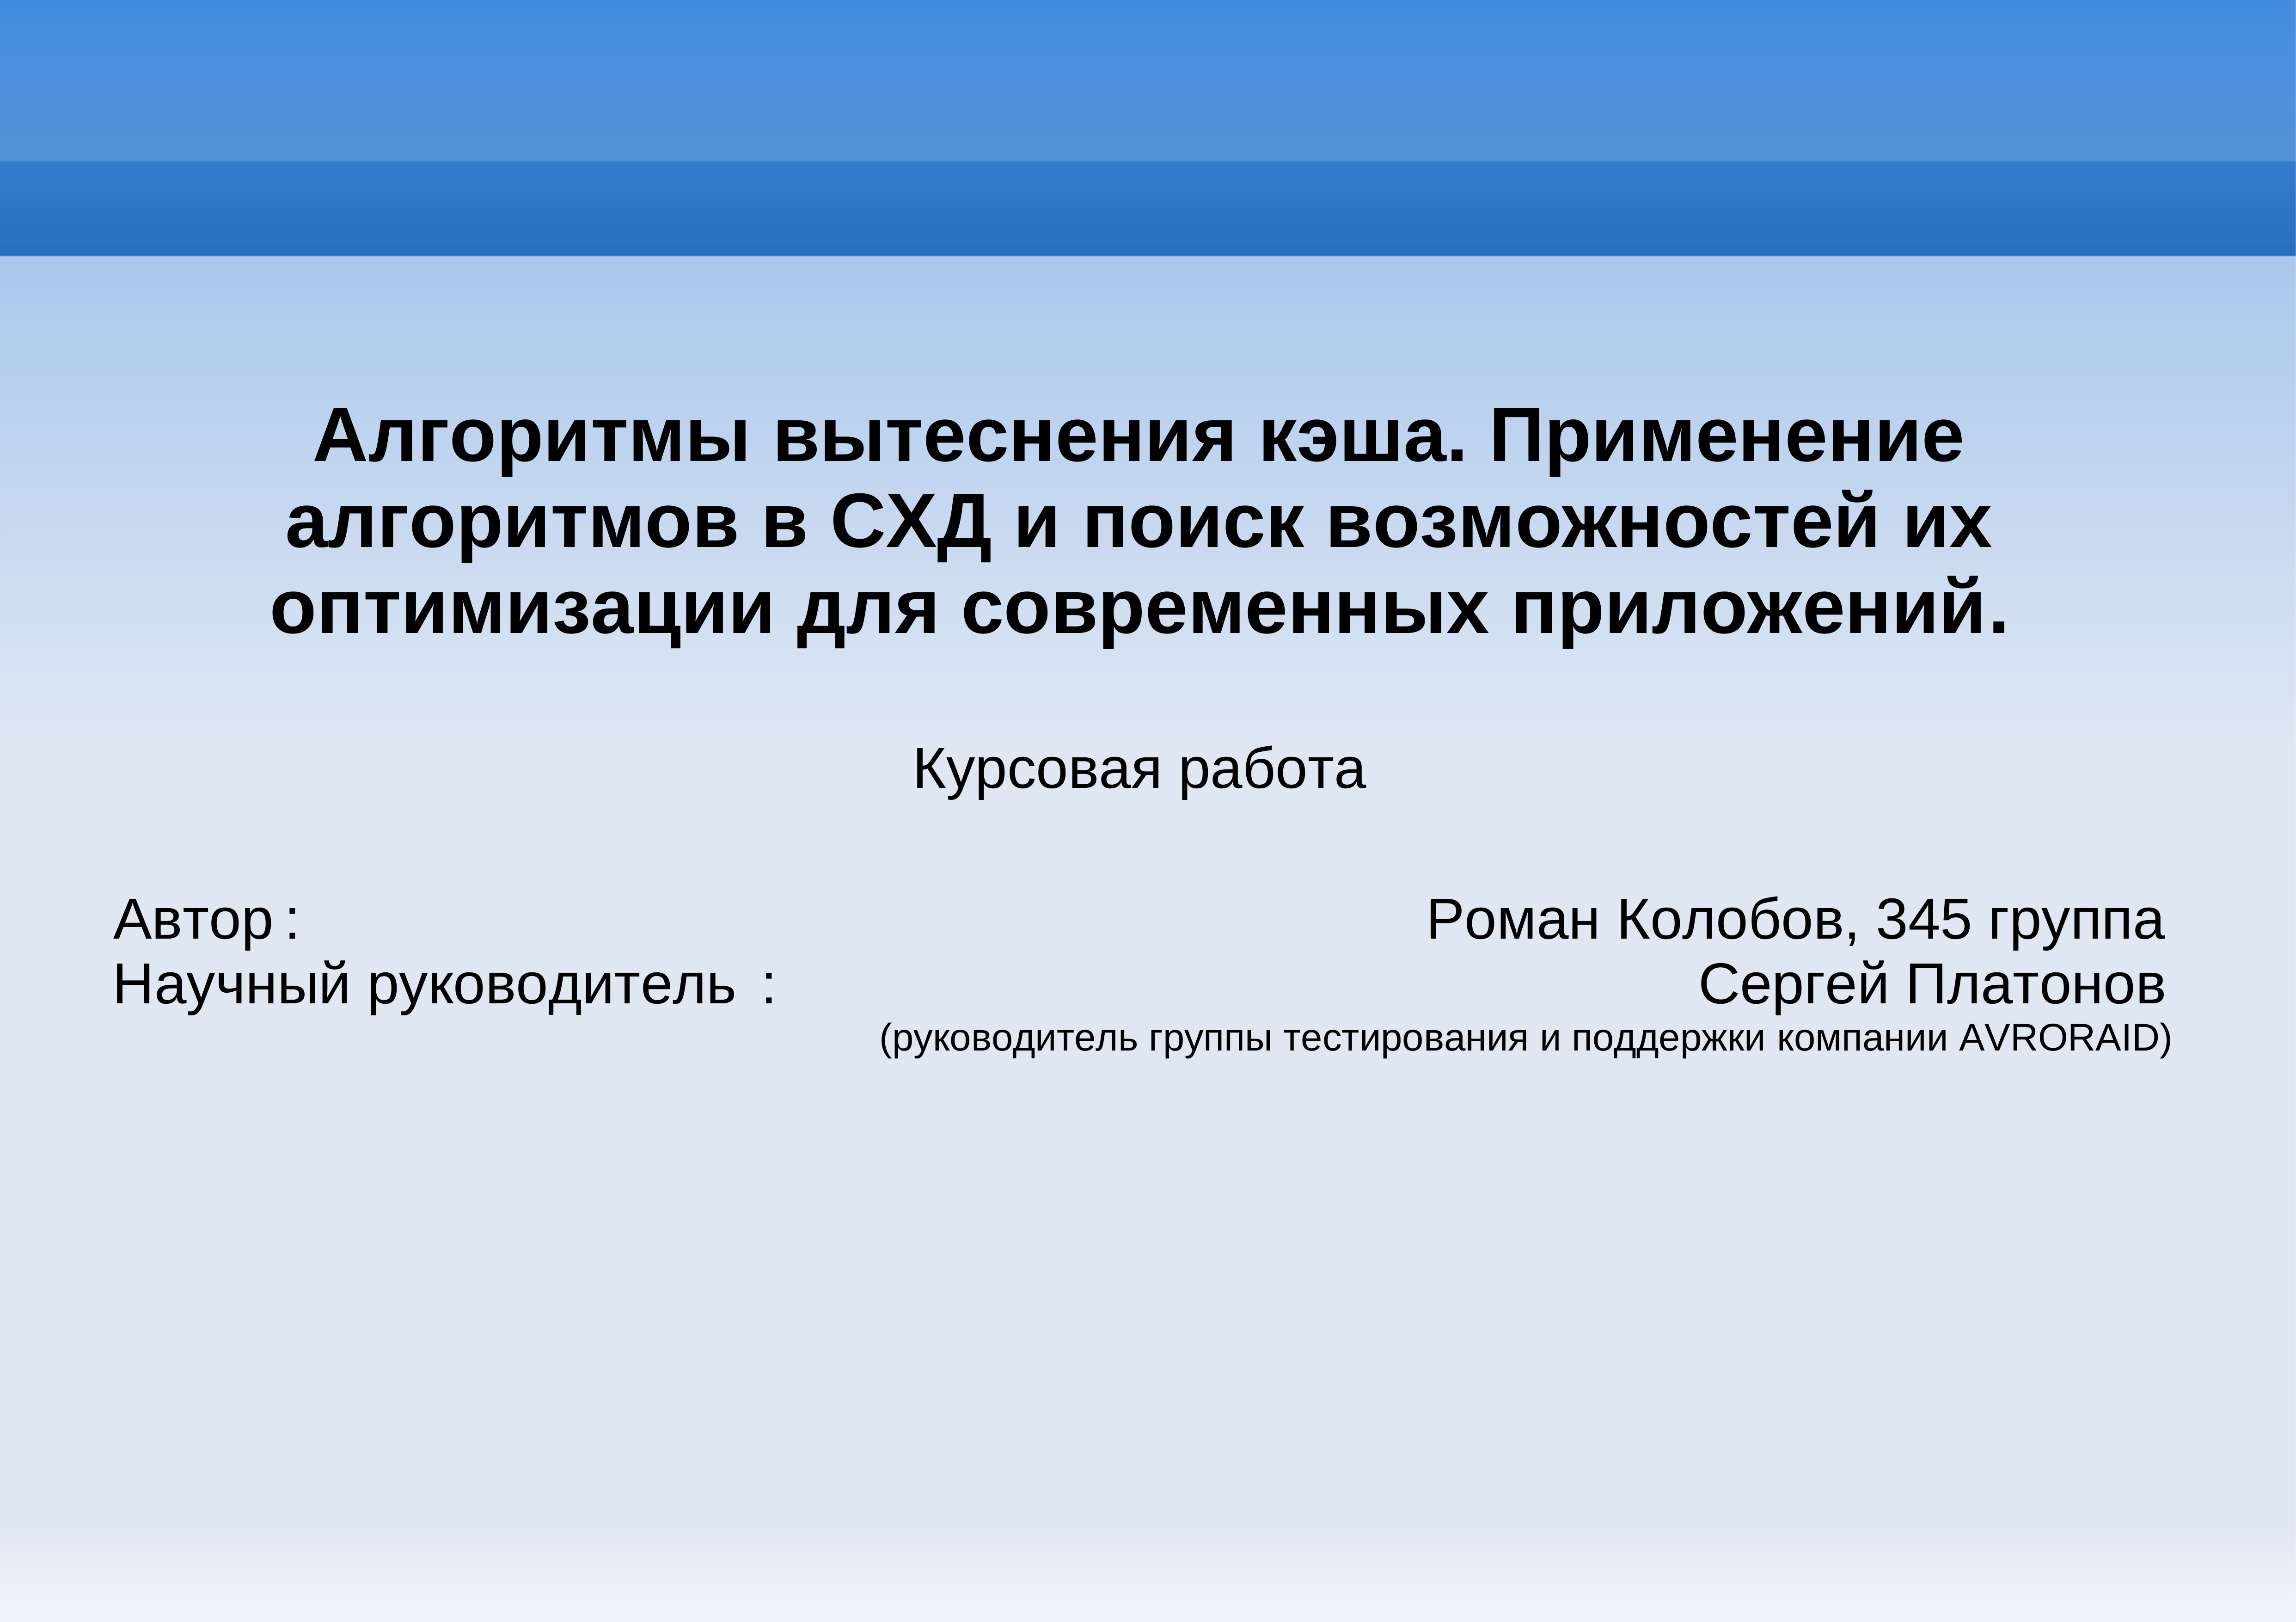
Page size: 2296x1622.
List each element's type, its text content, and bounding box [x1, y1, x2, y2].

picture [0, 0, 2296, 1622]
subtitle Алгоритмы вытеснения кэша. Применение алгоритмов в СХД и поиск возможностей их оптимизации для современных приложений. Курсовая работа Автор : Роман Колобов, 345 группа Научный руководитель : Сергей Платонов (руководитель группы тестирования и поддержки компании AVRORAID) [106, 0, 2173, 1450]
